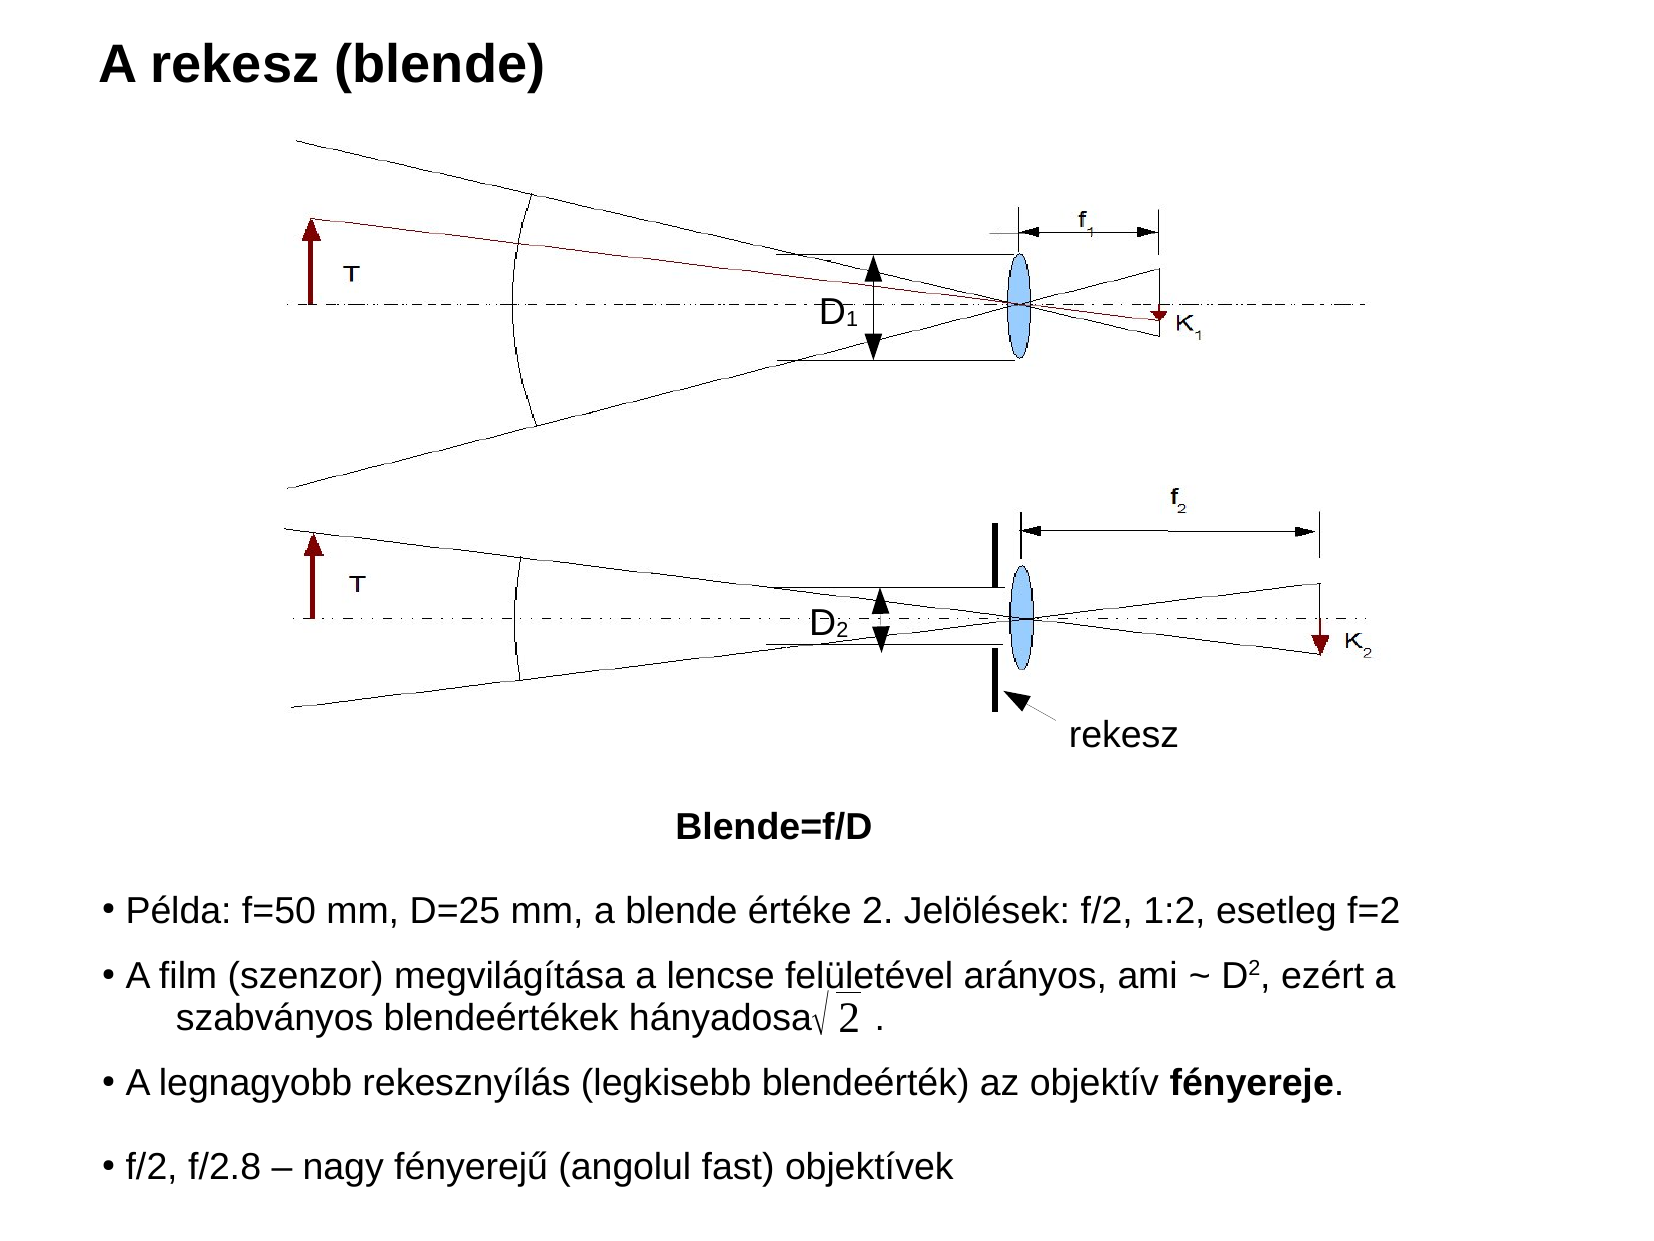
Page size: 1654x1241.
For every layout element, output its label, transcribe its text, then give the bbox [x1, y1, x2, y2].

text_box D1 [804, 282, 873, 353]
picture [284, 100, 1396, 718]
text_box A rekesz (blende) [83, 26, 562, 104]
text_box D2 [794, 593, 864, 663]
chart [800, 989, 872, 1043]
text_box Blende=f/D Példa: f=50 mm, D=25 mm, a blende értéke 2. Jelölések: f/2, 1:2, esetleg f=2 A film (szenzor) megvilágítása a lencse felületével arányos, ami ~ D2, ezért a szabványos blendeértékek hányadosa . A legnagyobb rekesznyílás (legkisebb blendeérték) az objektív fényereje. f/2, f/2.8 – nagy fényerejű (angolul fast) objektívek [87, 797, 1461, 1241]
text_box rekesz [1054, 705, 1195, 763]
